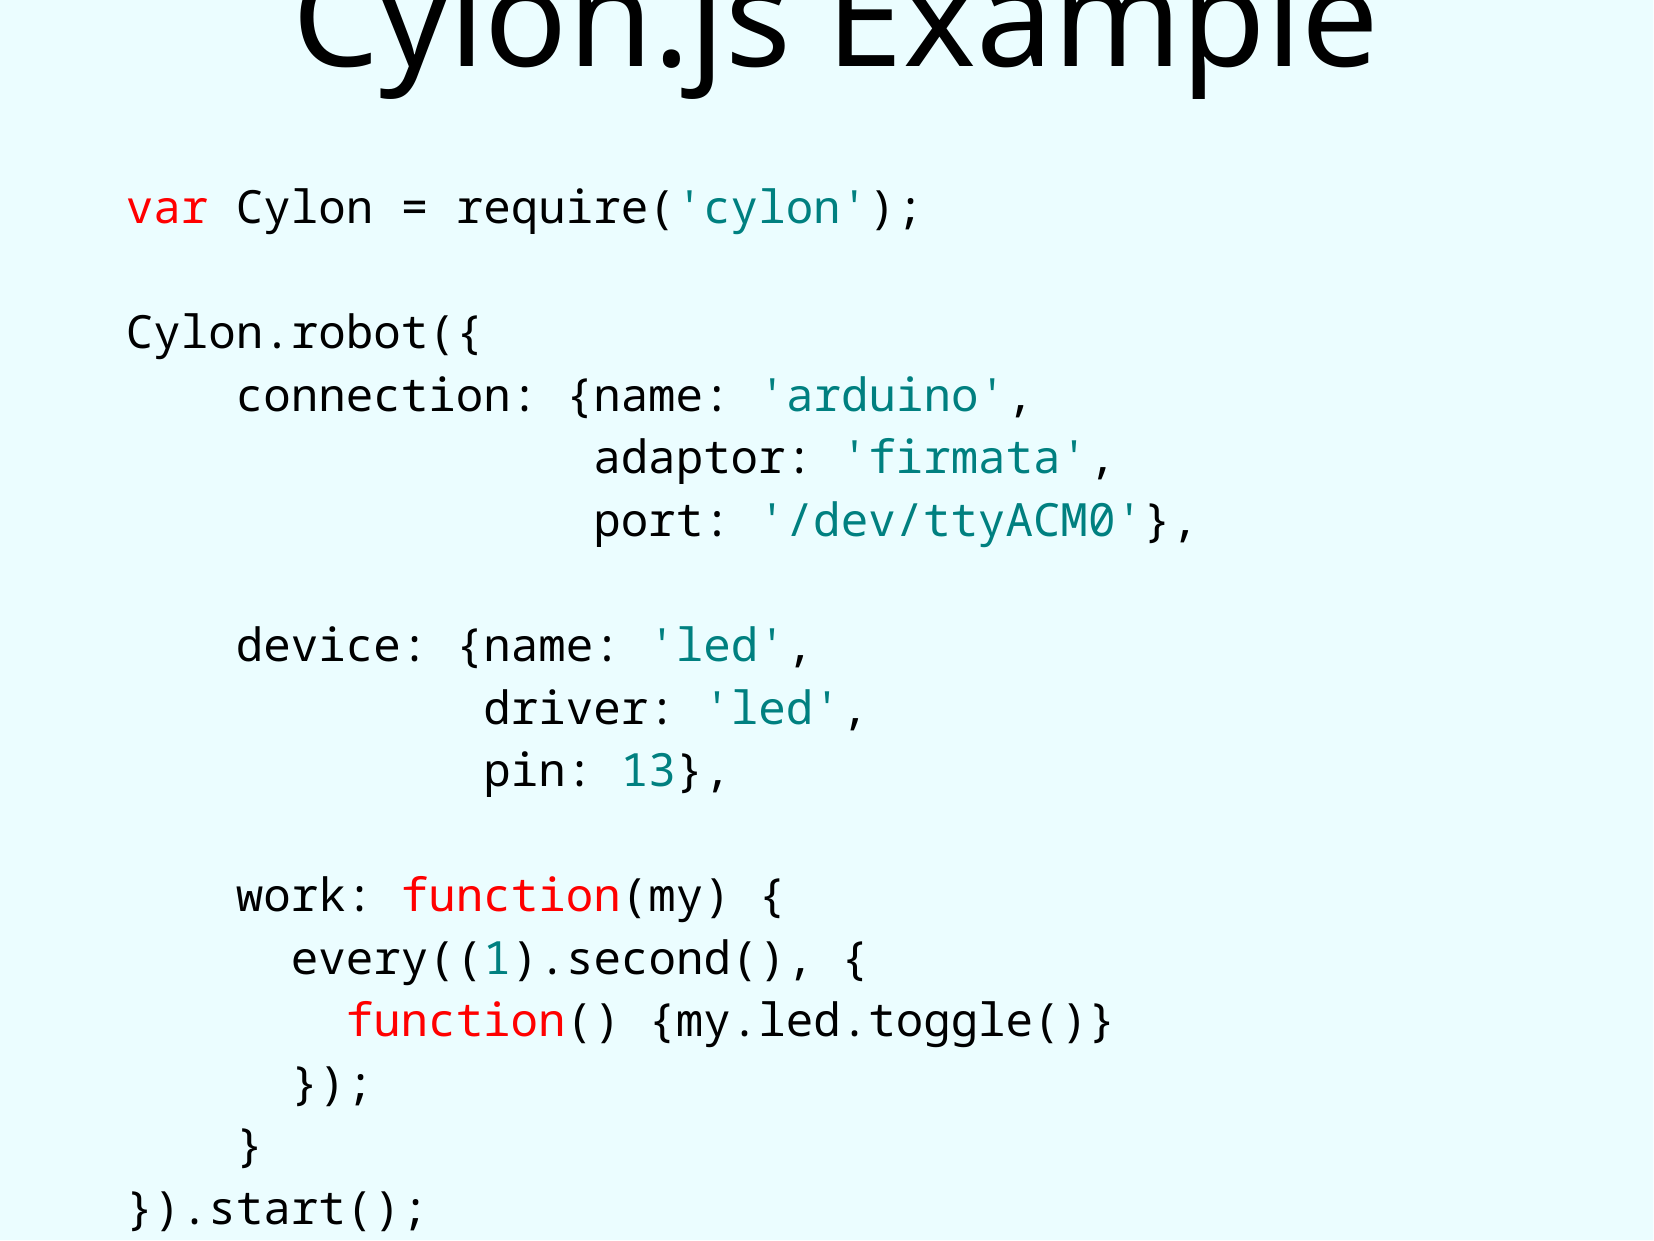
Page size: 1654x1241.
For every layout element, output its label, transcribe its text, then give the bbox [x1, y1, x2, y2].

text_box Cylon.js Example var Cylon = require('cylon'); Cylon.robot({ connection: {name: 'arduino', adaptor: 'firmata', port: '/dev/ttyACM0'}, device: {name: 'led', driver: 'led', pin: 13}, work: function(my) { every((1).second(), { function() {my.led.toggle()} }); } }).start(); [125, 23, 1547, 1202]
